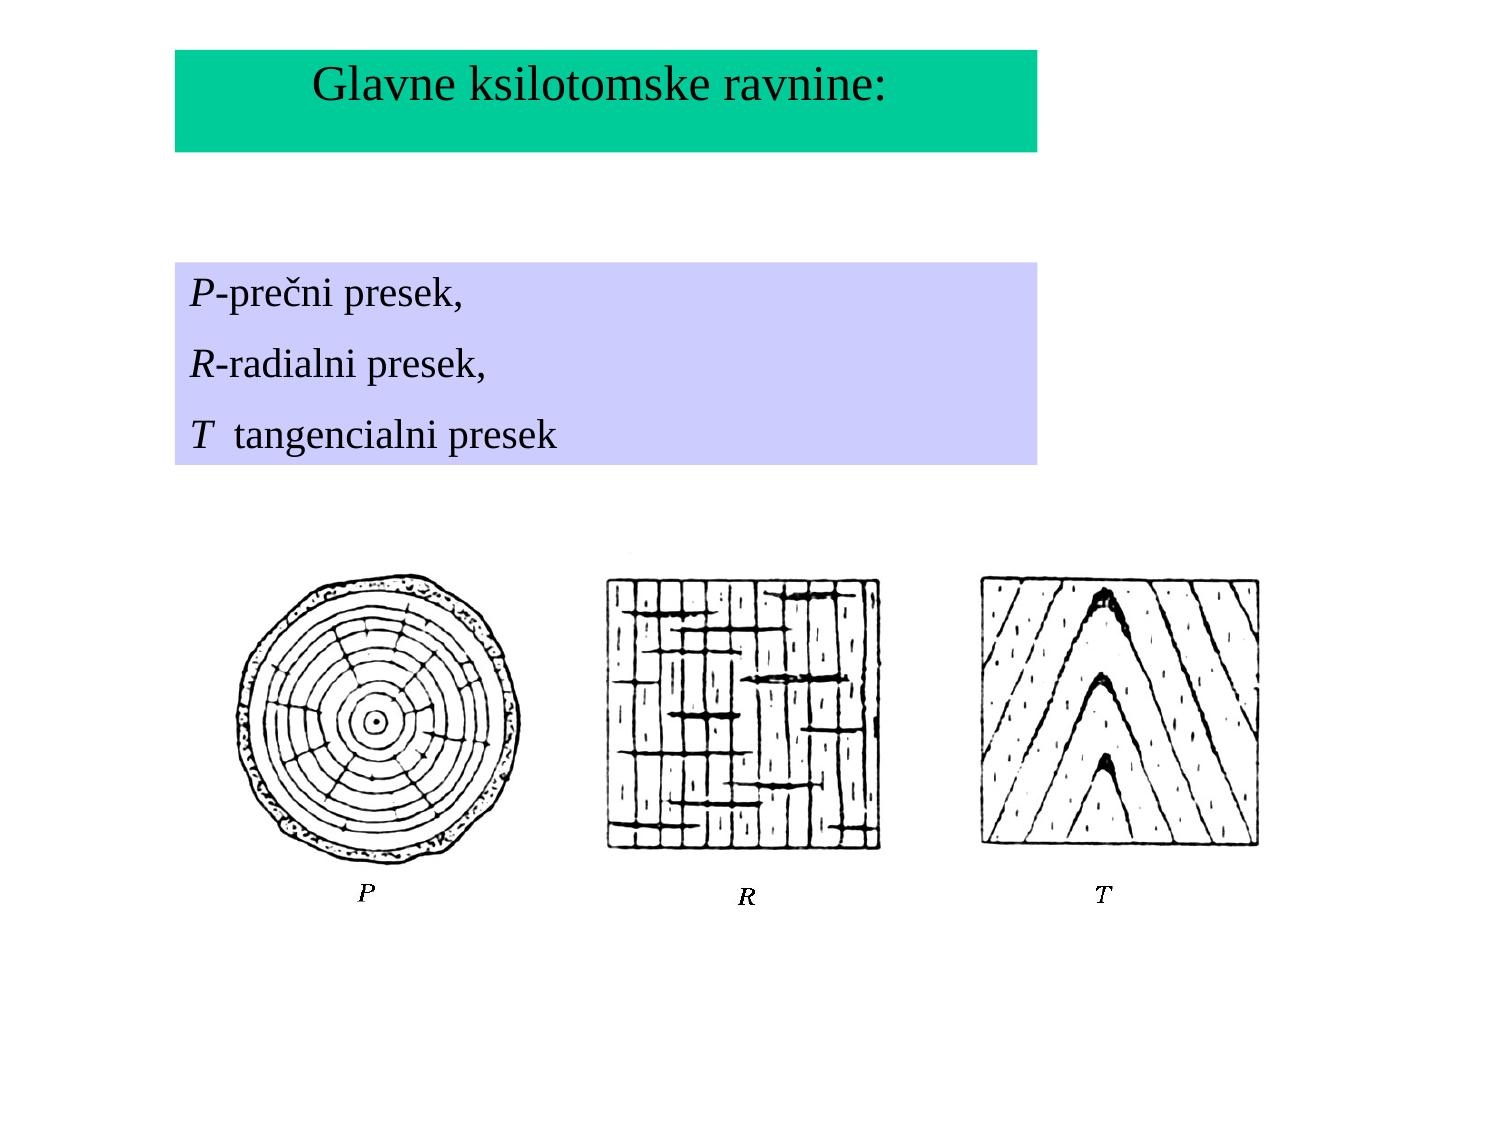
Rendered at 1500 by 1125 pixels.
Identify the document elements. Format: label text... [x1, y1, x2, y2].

picture [150, 512, 1338, 961]
list Glavne ksilotomske ravnine: [174, 49, 1038, 153]
text_box P-prečni presek, R-radialni presek, T tangencialni presek [174, 262, 1038, 465]
